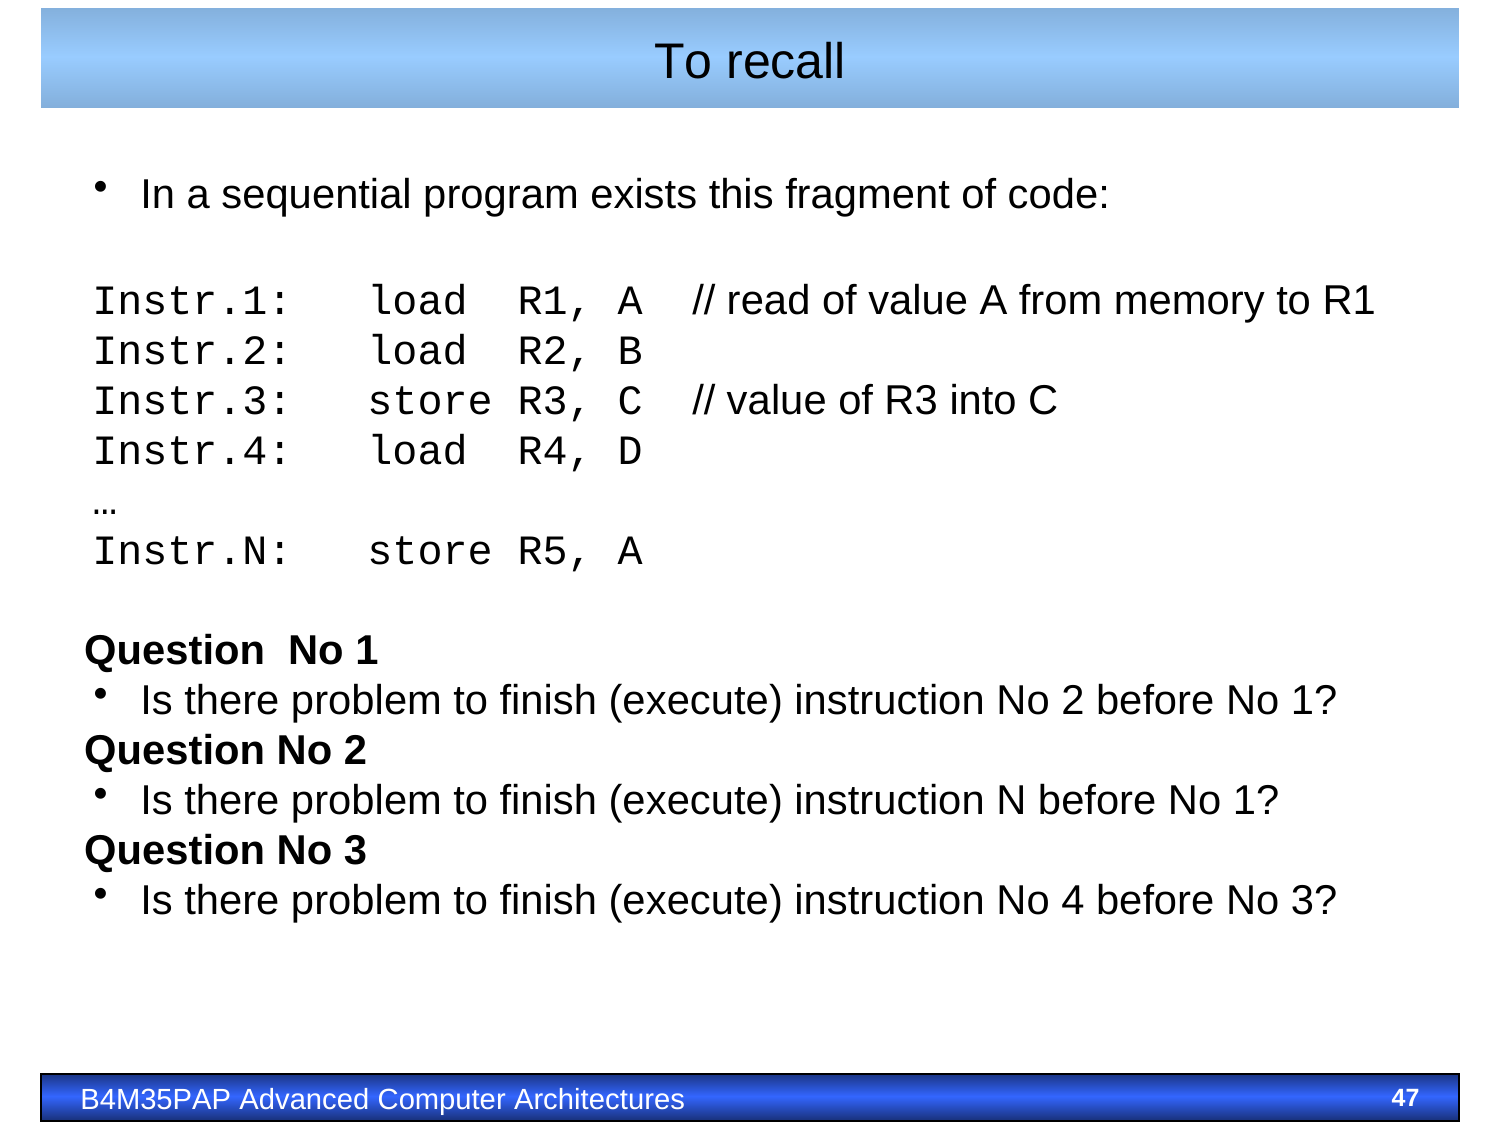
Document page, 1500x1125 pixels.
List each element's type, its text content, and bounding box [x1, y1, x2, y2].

title To recall [41, 8, 1459, 101]
list In a sequential program exists this fragment of code: Instr.1: load R1, A // read of value A from memory to R1 Instr.2: load R2, B Instr.3: store R3, C // value of R3 into C Instr.4: load R4, D … Instr.N: store R5, A Question No 1 Is there problem to finish (execute) instruction No 2 before No 1? Question No 2 Is there problem to finish (execute) instruction N before No 1? Question No 3 Is there problem to finish (execute) instruction No 4 before No 3? [3, 101, 1500, 928]
